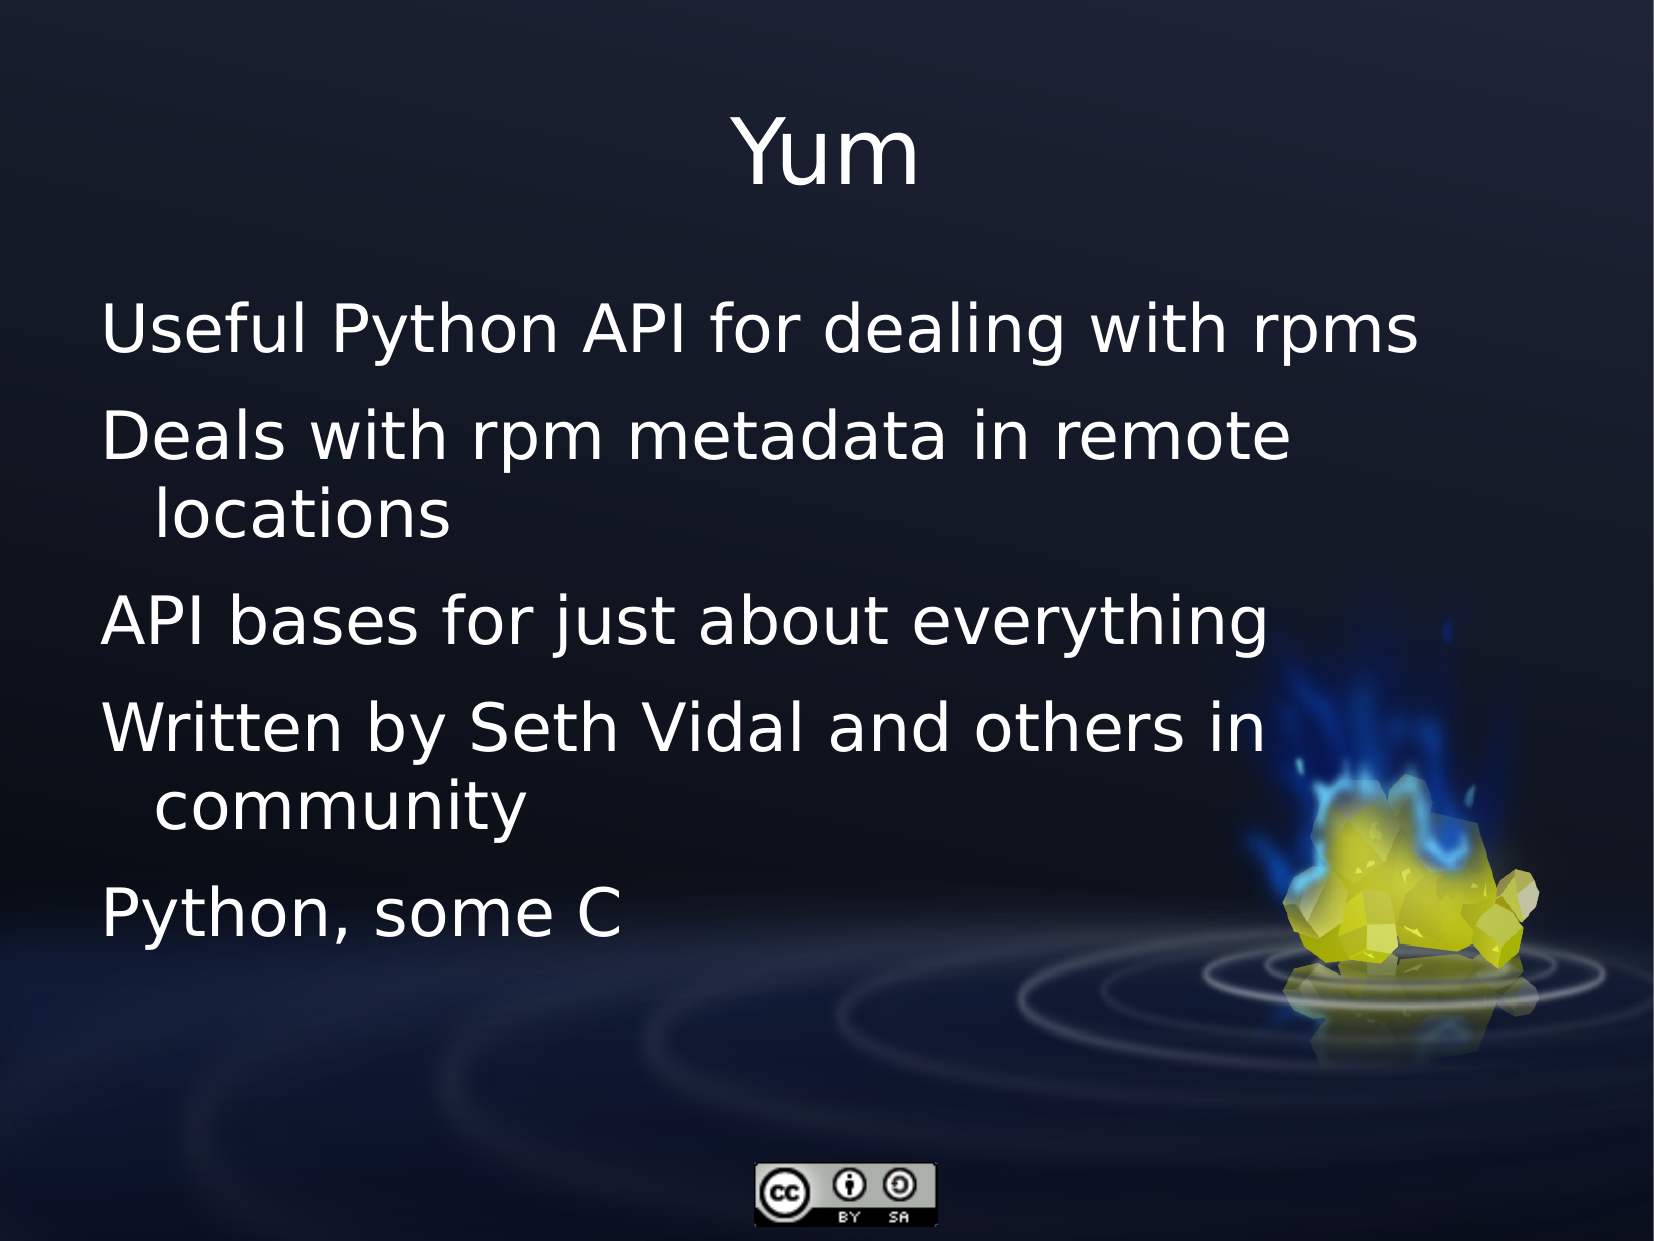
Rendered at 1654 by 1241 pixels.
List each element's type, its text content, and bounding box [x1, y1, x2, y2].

title Yum [82, 49, 1571, 257]
picture [0, 0, 1654, 1241]
list Useful Python API for dealing with rpms Deals with rpm metadata in remote locations API bases for just about everything Written by Seth Vidal and others in community Python, some C [82, 290, 1571, 1109]
